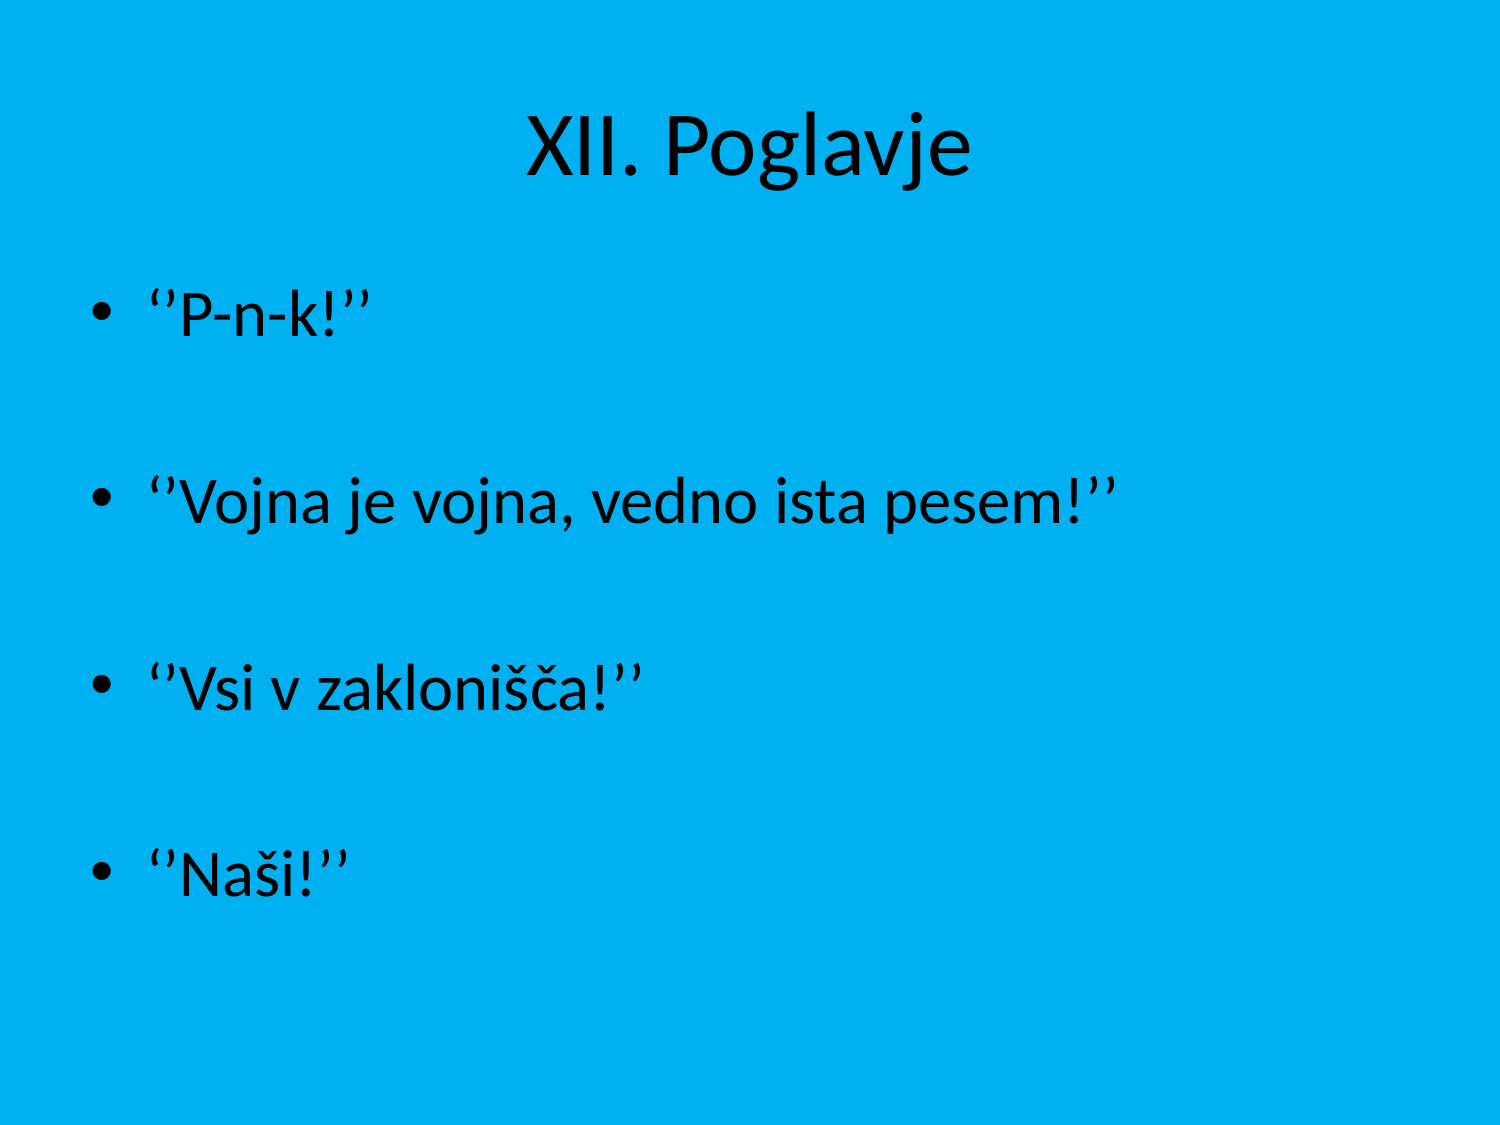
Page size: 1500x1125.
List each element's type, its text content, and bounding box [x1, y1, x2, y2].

list ‘’P-n-k!’’ ‘’Vojna je vojna, vedno ista pesem!’’ ‘’Vsi v zaklonišča!’’ ‘’Naši!’’ [75, 262, 1425, 1005]
title XII. Poglavje [75, 45, 1425, 233]
